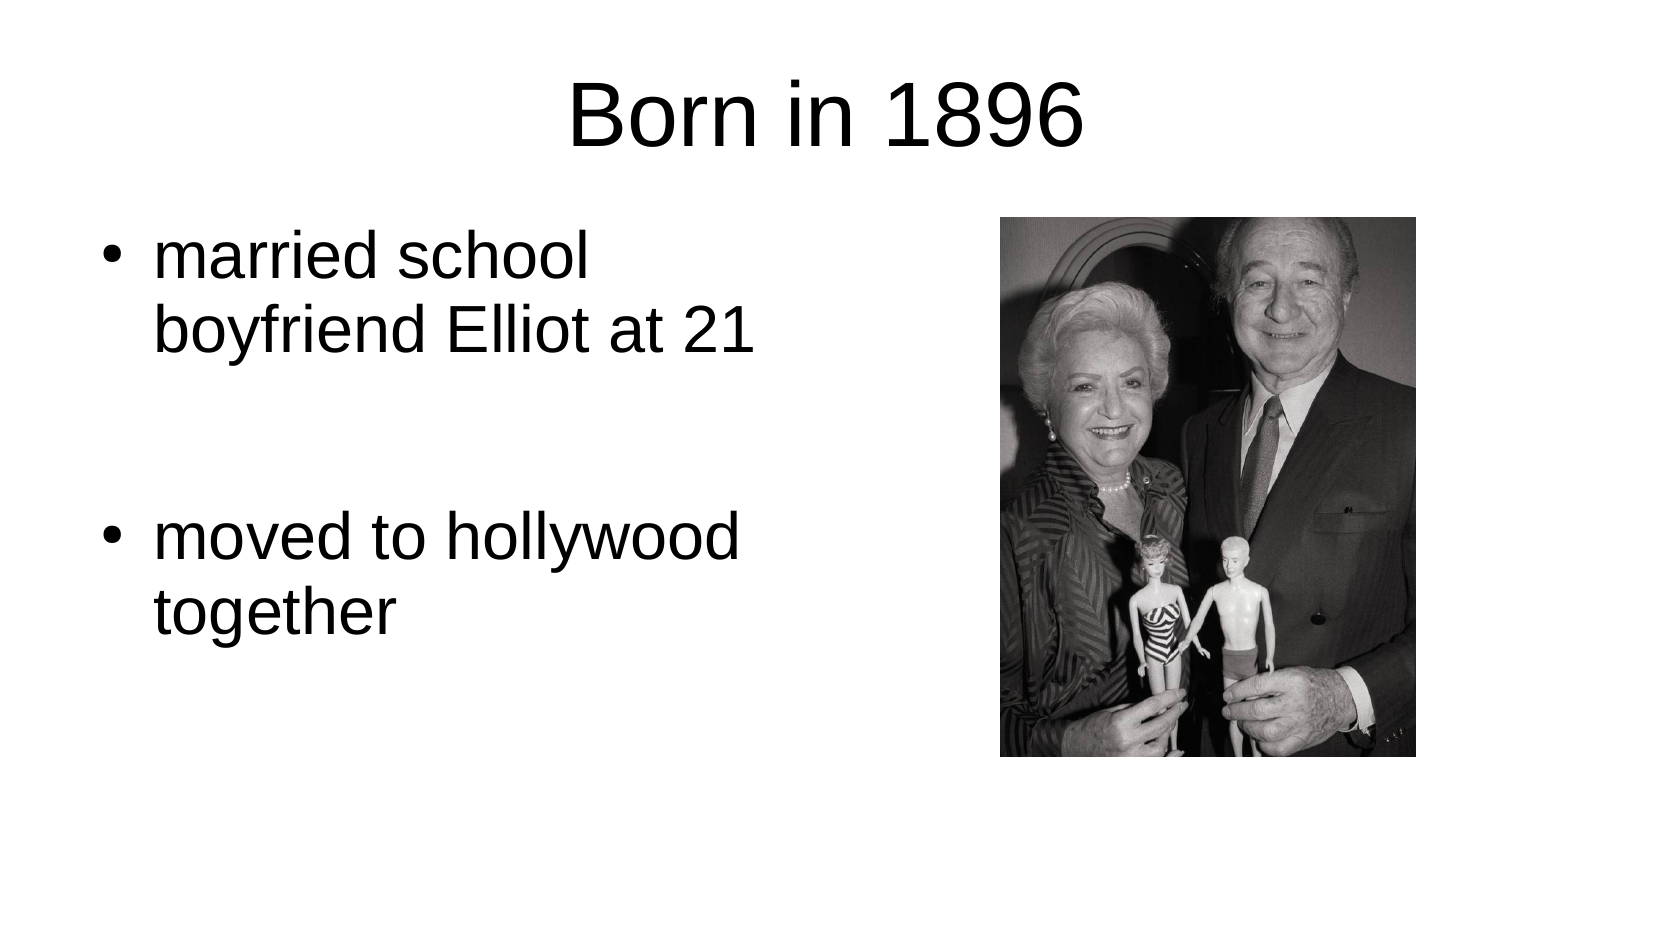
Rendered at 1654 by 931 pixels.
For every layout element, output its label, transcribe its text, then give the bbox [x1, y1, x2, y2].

list moved to hollywood together [82, 499, 809, 757]
title Born in 1896 [82, 37, 1571, 193]
list married school boyfriend Elliot at 21 [82, 217, 809, 475]
picture [1000, 217, 1416, 758]
